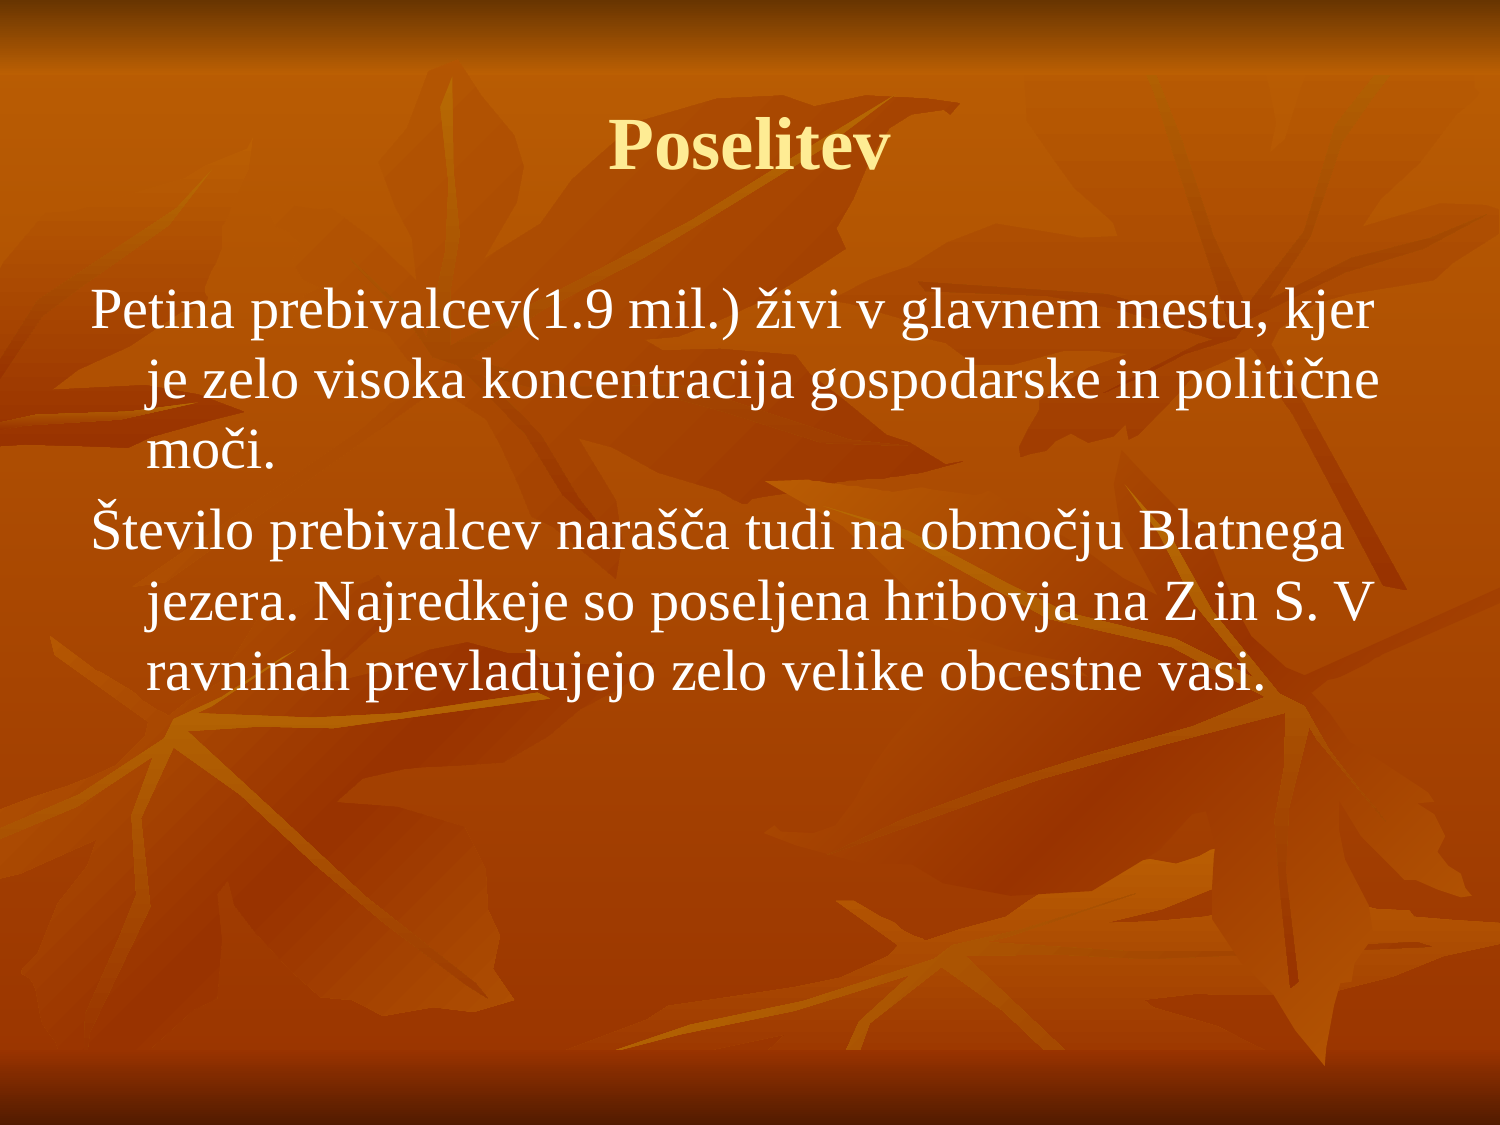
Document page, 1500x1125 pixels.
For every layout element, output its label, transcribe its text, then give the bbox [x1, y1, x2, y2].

list Petina prebivalcev(1.9 mil.) živi v glavnem mestu, kjer je zelo visoka koncentracija gospodarske in politične moči. Število prebivalcev narašča tudi na območju Blatnega jezera. Najredkeje so poseljena hribovja na Z in S. V ravninah prevladujejo zelo velike obcestne vasi. [75, 262, 1425, 1006]
title Poselitev [75, 45, 1425, 234]
